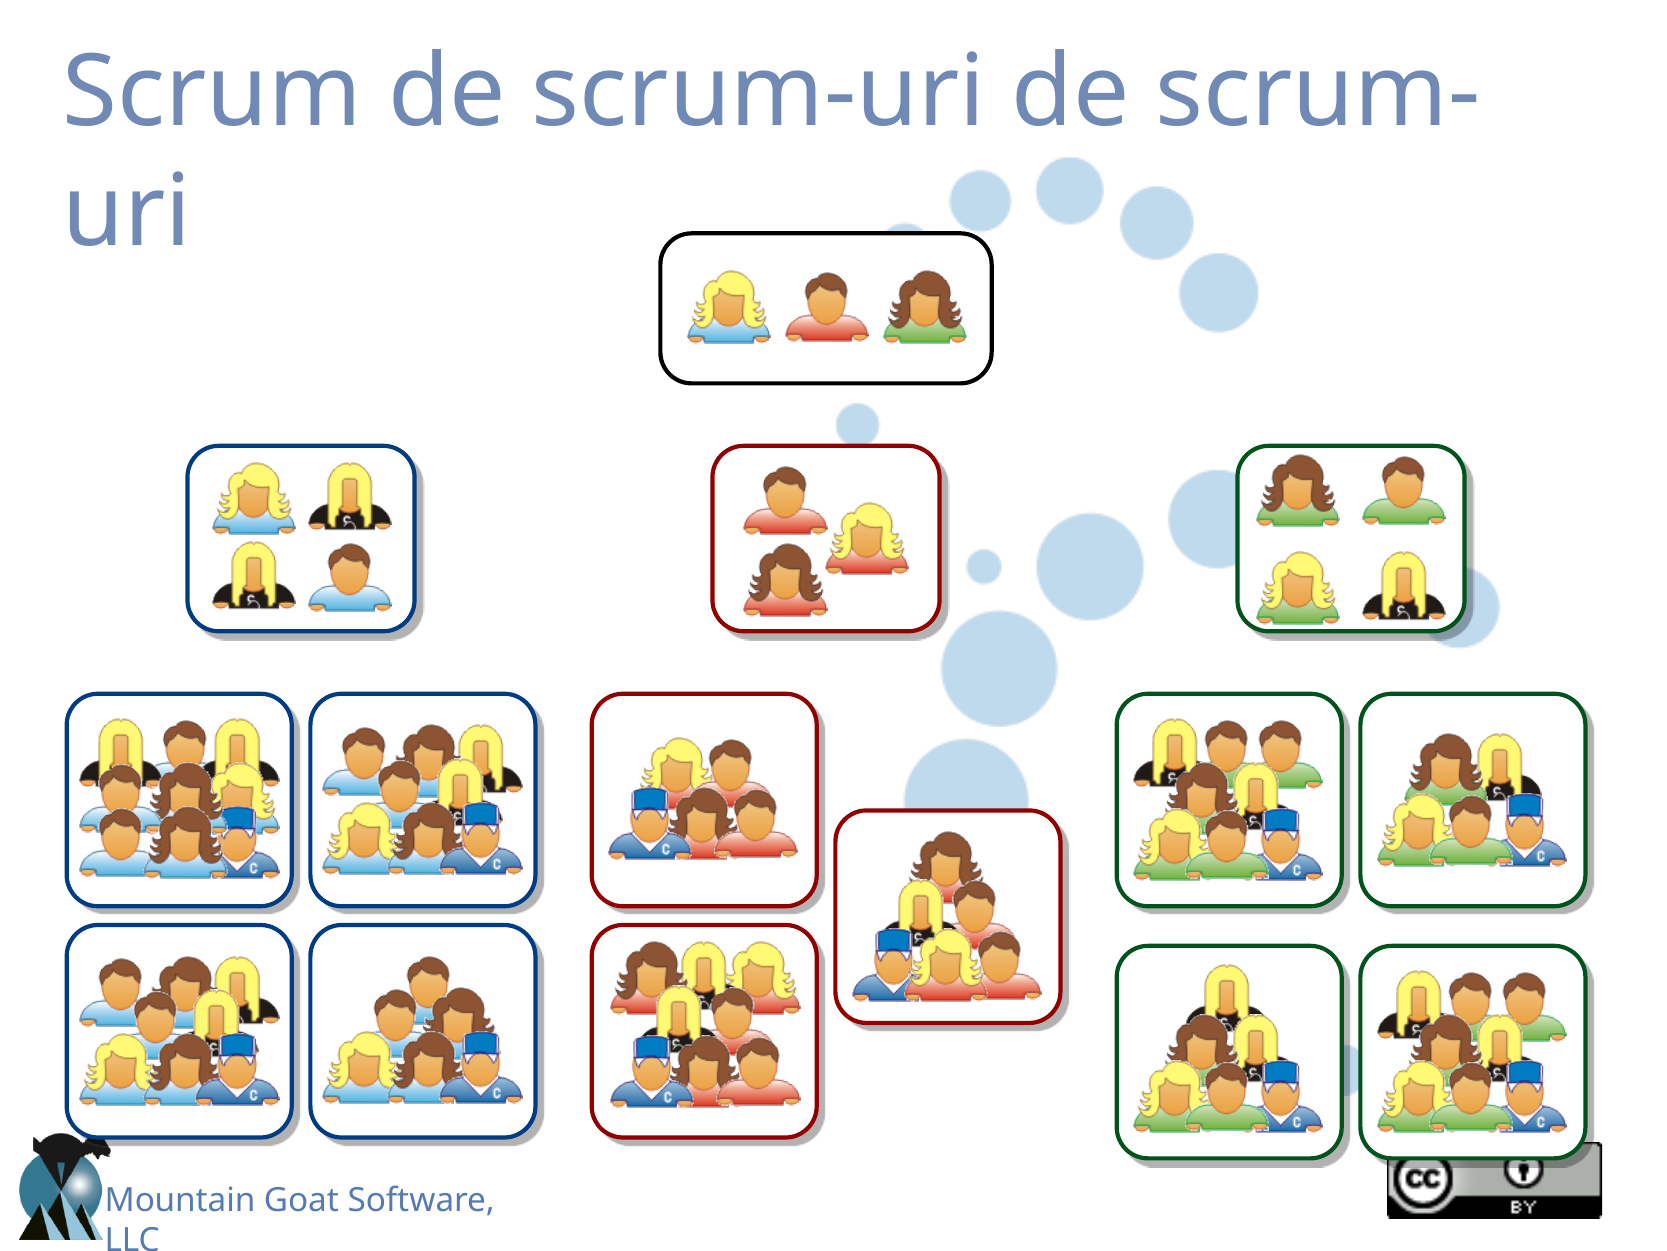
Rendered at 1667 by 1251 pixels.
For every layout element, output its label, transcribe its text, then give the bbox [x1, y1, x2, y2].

picture [1256, 454, 1340, 527]
picture [852, 831, 1042, 1002]
text_box [712, 445, 940, 632]
text_box [835, 810, 1061, 1023]
picture [1133, 718, 1323, 881]
text_box [1116, 693, 1342, 907]
picture [1256, 551, 1340, 625]
picture [212, 541, 296, 615]
picture [1362, 456, 1446, 525]
text_box [1116, 945, 1342, 1159]
text_box [1237, 445, 1465, 632]
picture [79, 718, 280, 879]
picture [322, 725, 523, 875]
picture [610, 941, 801, 1108]
picture [785, 272, 869, 342]
text_box [66, 924, 292, 1138]
picture [1377, 970, 1567, 1133]
title Scrum de scrum-uri de scrum-uri [56, 18, 1609, 194]
picture [743, 466, 909, 617]
picture [1377, 733, 1567, 867]
picture [308, 543, 392, 612]
text_box [187, 445, 415, 632]
text_box [660, 233, 992, 384]
picture [1362, 551, 1446, 625]
picture [322, 956, 523, 1104]
text_box [310, 924, 536, 1138]
picture [1133, 964, 1323, 1133]
text_box [1360, 945, 1586, 1159]
text_box [310, 693, 536, 907]
text_box [66, 693, 292, 907]
picture [608, 737, 798, 860]
text_box [591, 924, 817, 1138]
picture [212, 462, 296, 535]
picture [687, 270, 771, 344]
picture [308, 462, 392, 535]
picture [883, 270, 967, 344]
picture [79, 956, 280, 1106]
text_box [591, 693, 817, 907]
text_box [1360, 693, 1586, 907]
